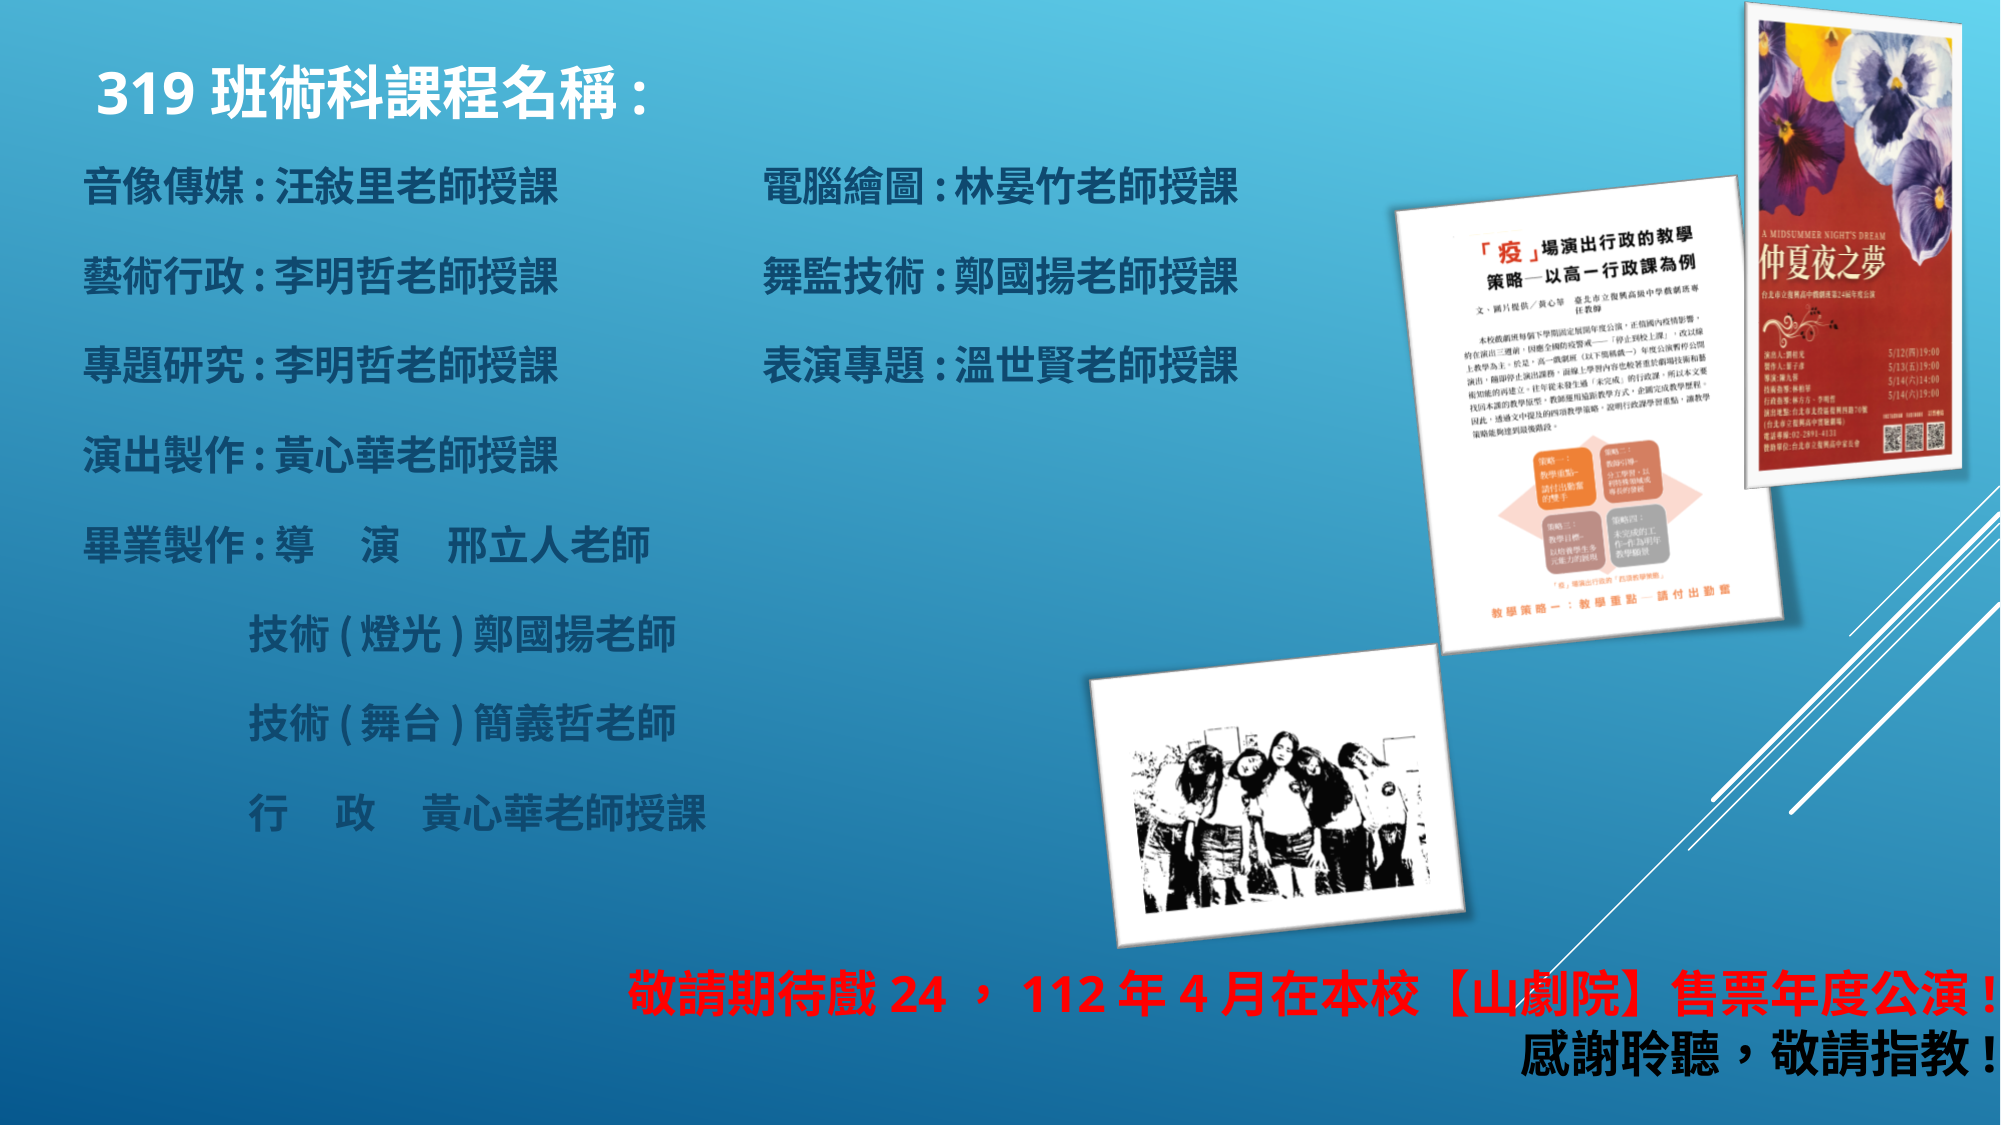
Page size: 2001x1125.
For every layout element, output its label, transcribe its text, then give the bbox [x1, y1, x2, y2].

picture [1069, 0, 1978, 972]
title 319班術科課程名稱: [81, 34, 1075, 134]
list 音像傳媒:汪敍里老師授課 電腦繪圖:林晏竹老師授課 藝術行政:李明哲老師授課 舞監技術:鄭國揚老師授課 專題研究:李明哲老師授課 表演專題:溫世賢老師授課 演出製作:黃心華老師授課 畢業製作:導 演 邢立人老師 技術(燈光)鄭國揚老師 技術(舞台)簡義哲老師 行 政 黃心華老師授課 [67, 134, 1469, 946]
text_box 敬請期待戲24，112年4月在本校【山劇院】售票年度公演! 感謝聆聽，敬請指教! [611, 954, 2001, 1091]
